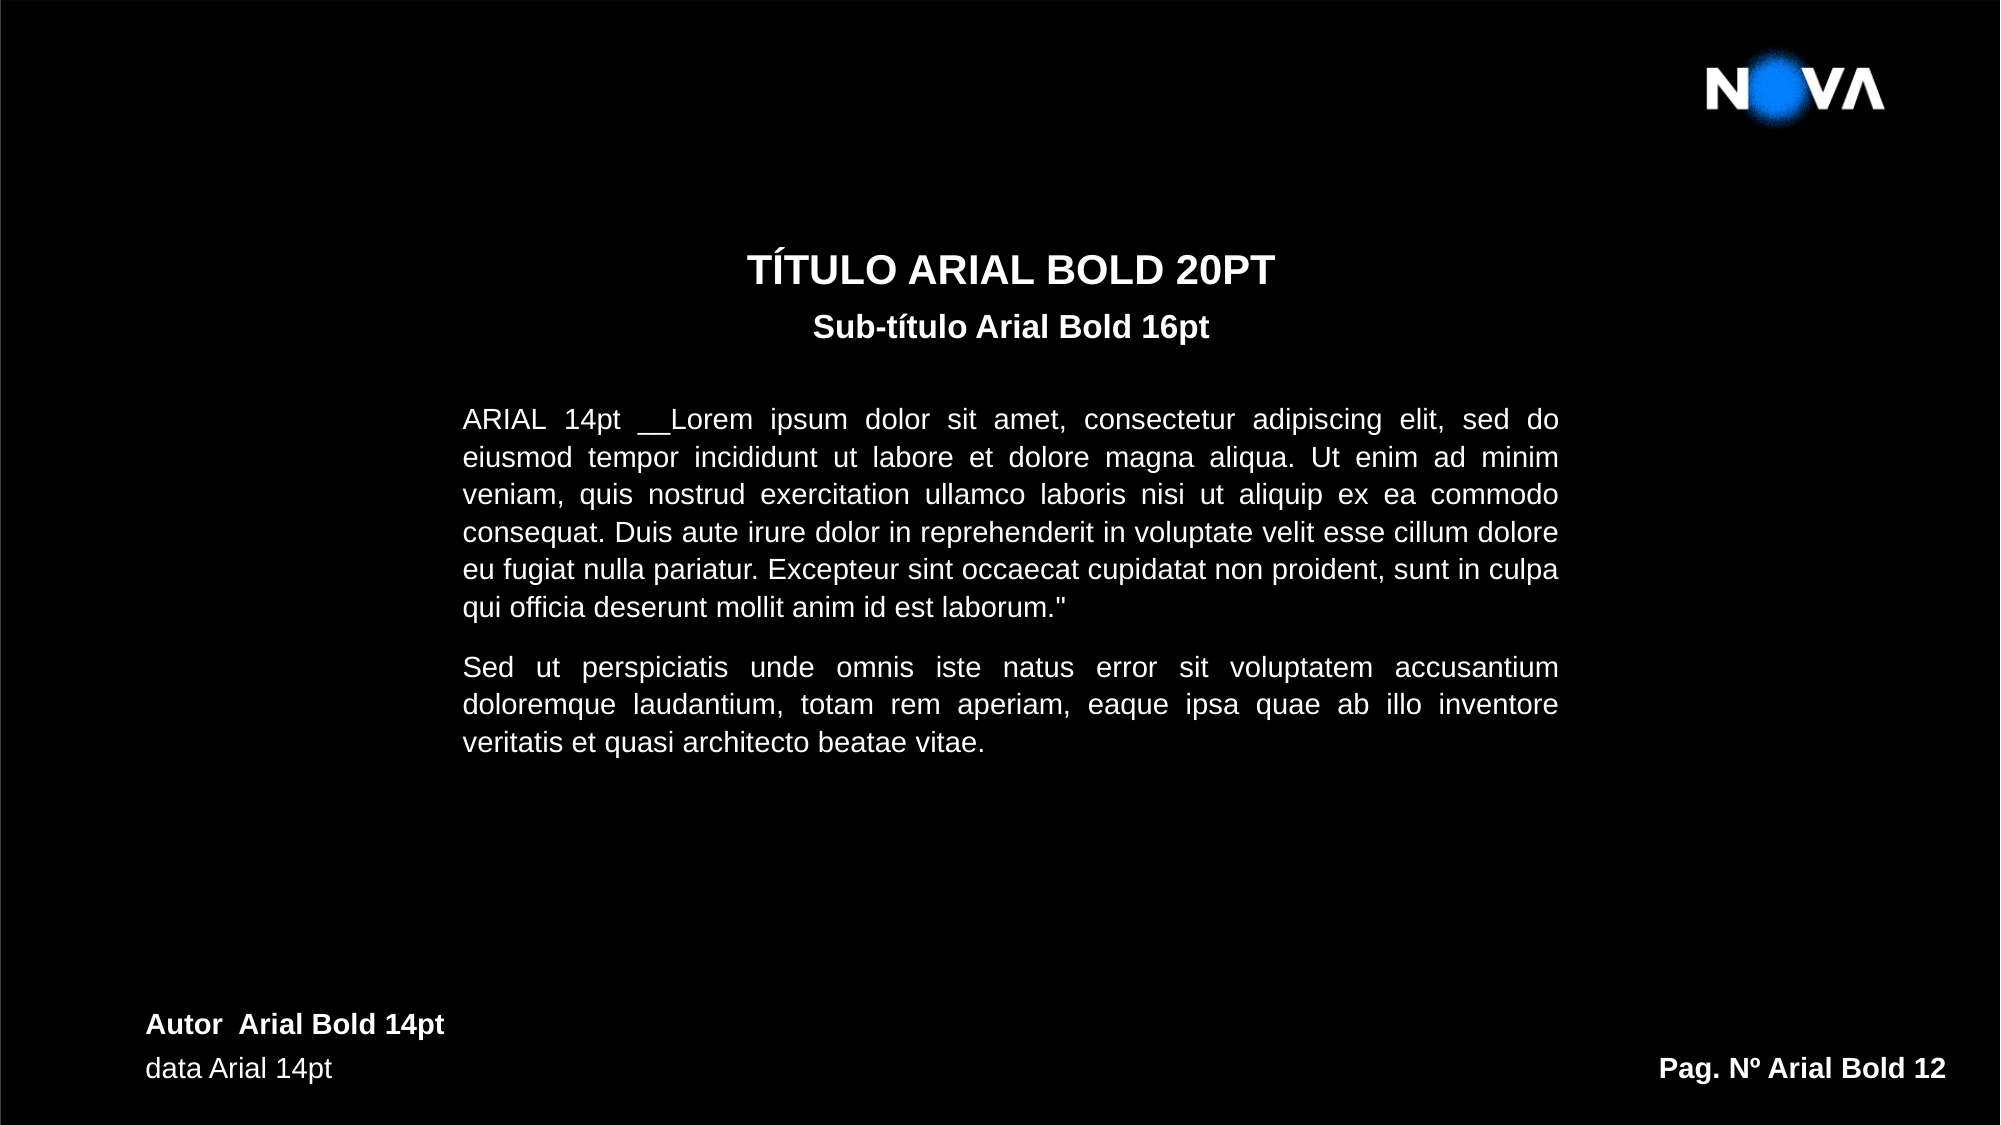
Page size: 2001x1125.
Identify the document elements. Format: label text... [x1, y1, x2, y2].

text_box Autor Arial Bold 14pt [137, 997, 454, 1048]
text_box Pag. Nº Arial Bold 12 [1651, 1042, 1956, 1093]
text_box ARIAL 14pt __Lorem ipsum dolor sit amet, consectetur adipiscing elit, sed do eiusmod tempor incididunt ut labore et dolore magna aliqua. Ut enim ad minim veniam, quis nostrud exercitation ullamco laboris nisi ut aliquip ex ea commodo consequat. Duis aute irure dolor in reprehenderit in voluptate velit esse cillum dolore eu fugiat nulla pariatur. Excepteur sint occaecat cupidatat non proident, sunt in culpa qui officia deserunt mollit anim id est laborum." Sed ut perspiciatis unde omnis iste natus error sit voluptatem accusantium doloremque laudantium, totam rem aperiam, eaque ipsa quae ab illo inventore veritatis et quasi architecto beatae vitae. [454, 390, 1569, 767]
text_box Título arial bold 20pt Sub-título Arial Bold 16pt [454, 220, 1569, 349]
text_box data Arial 14pt [137, 1048, 340, 1093]
picture [0, 0, 2000, 1125]
